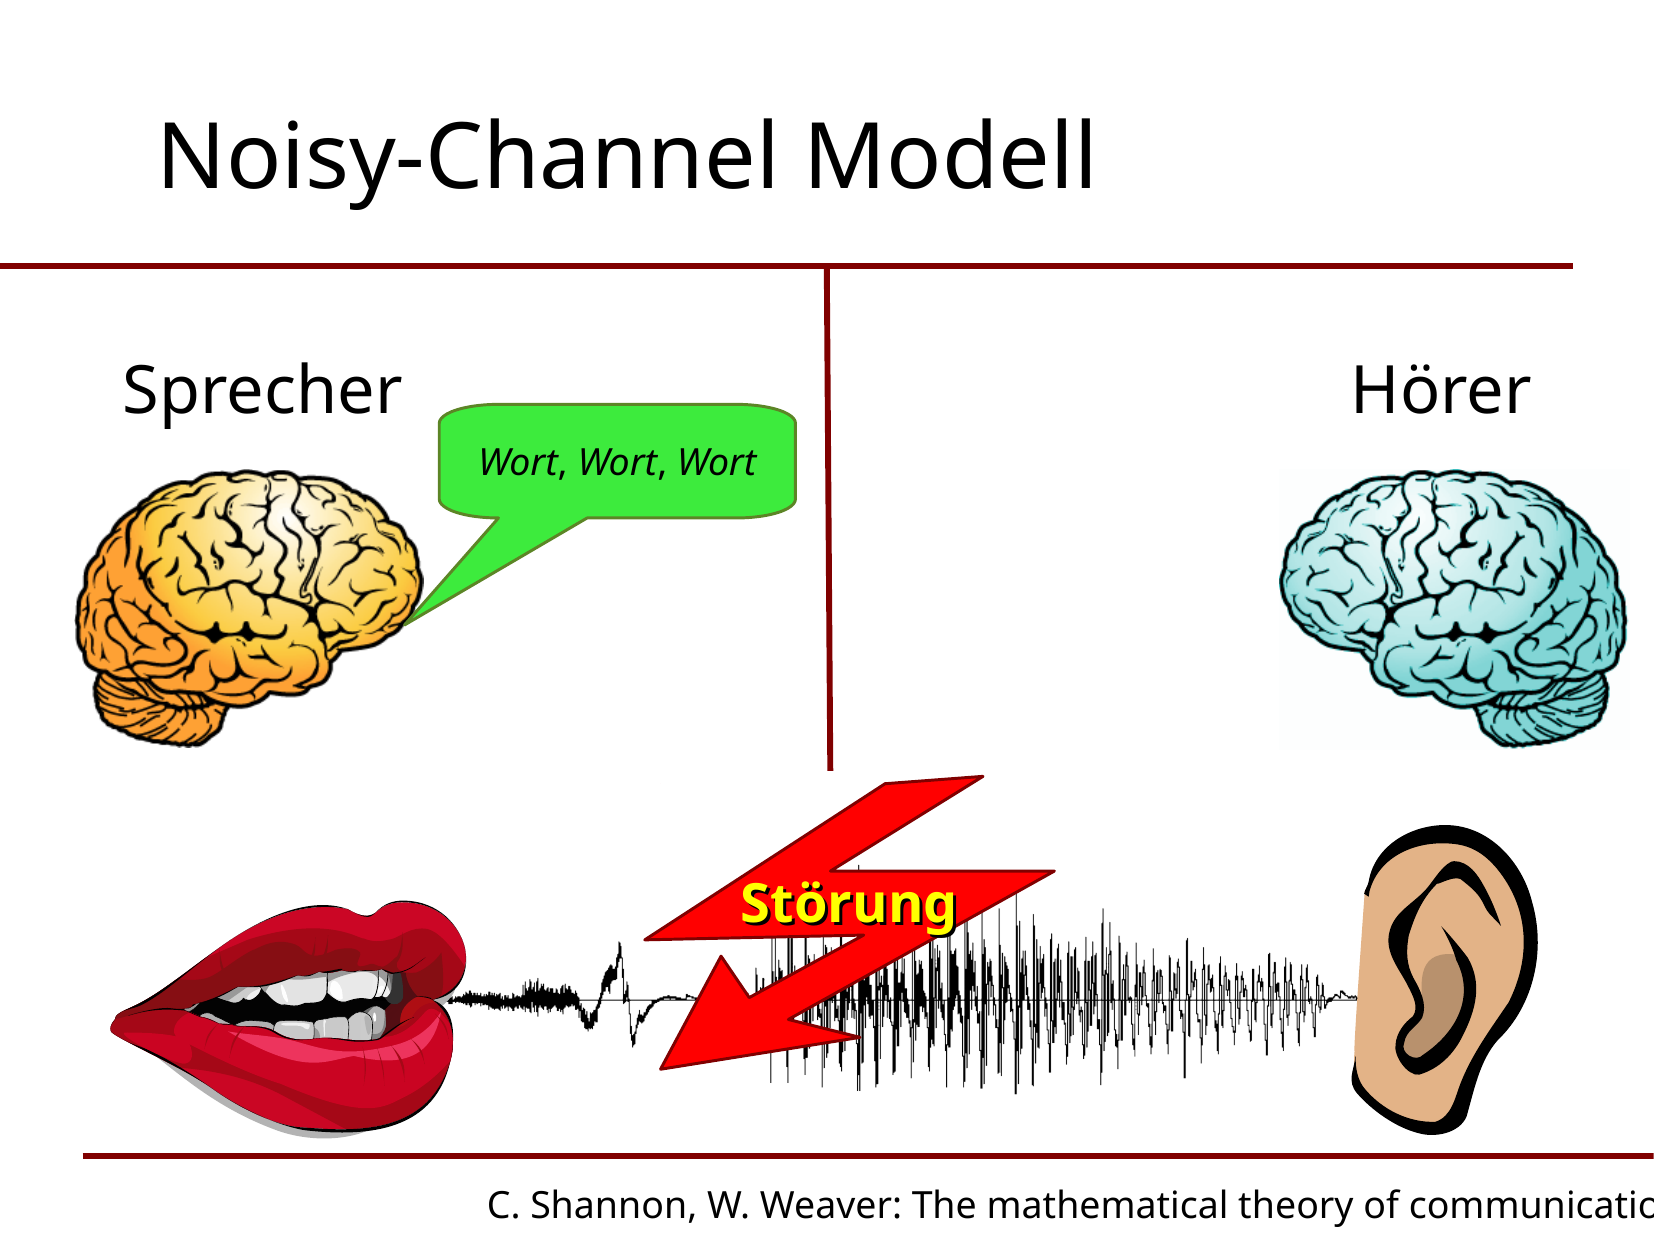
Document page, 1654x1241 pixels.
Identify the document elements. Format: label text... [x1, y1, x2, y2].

text_box [110, 900, 467, 1139]
text_box [1351, 825, 1538, 1135]
text_box Wort, Wort, Wort [404, 404, 796, 626]
picture [374, 857, 1378, 1114]
picture [74, 469, 424, 748]
title Noisy-Channel Modell [82, 49, 1571, 257]
picture [1279, 469, 1630, 750]
text_box Störung [644, 776, 1055, 1070]
text_box Hörer [1335, 334, 1523, 430]
text_box C. Shannon, W. Weaver: The mathematical theory of communication, 1949. [472, 1171, 1648, 1237]
text_box Sprecher [107, 334, 387, 430]
